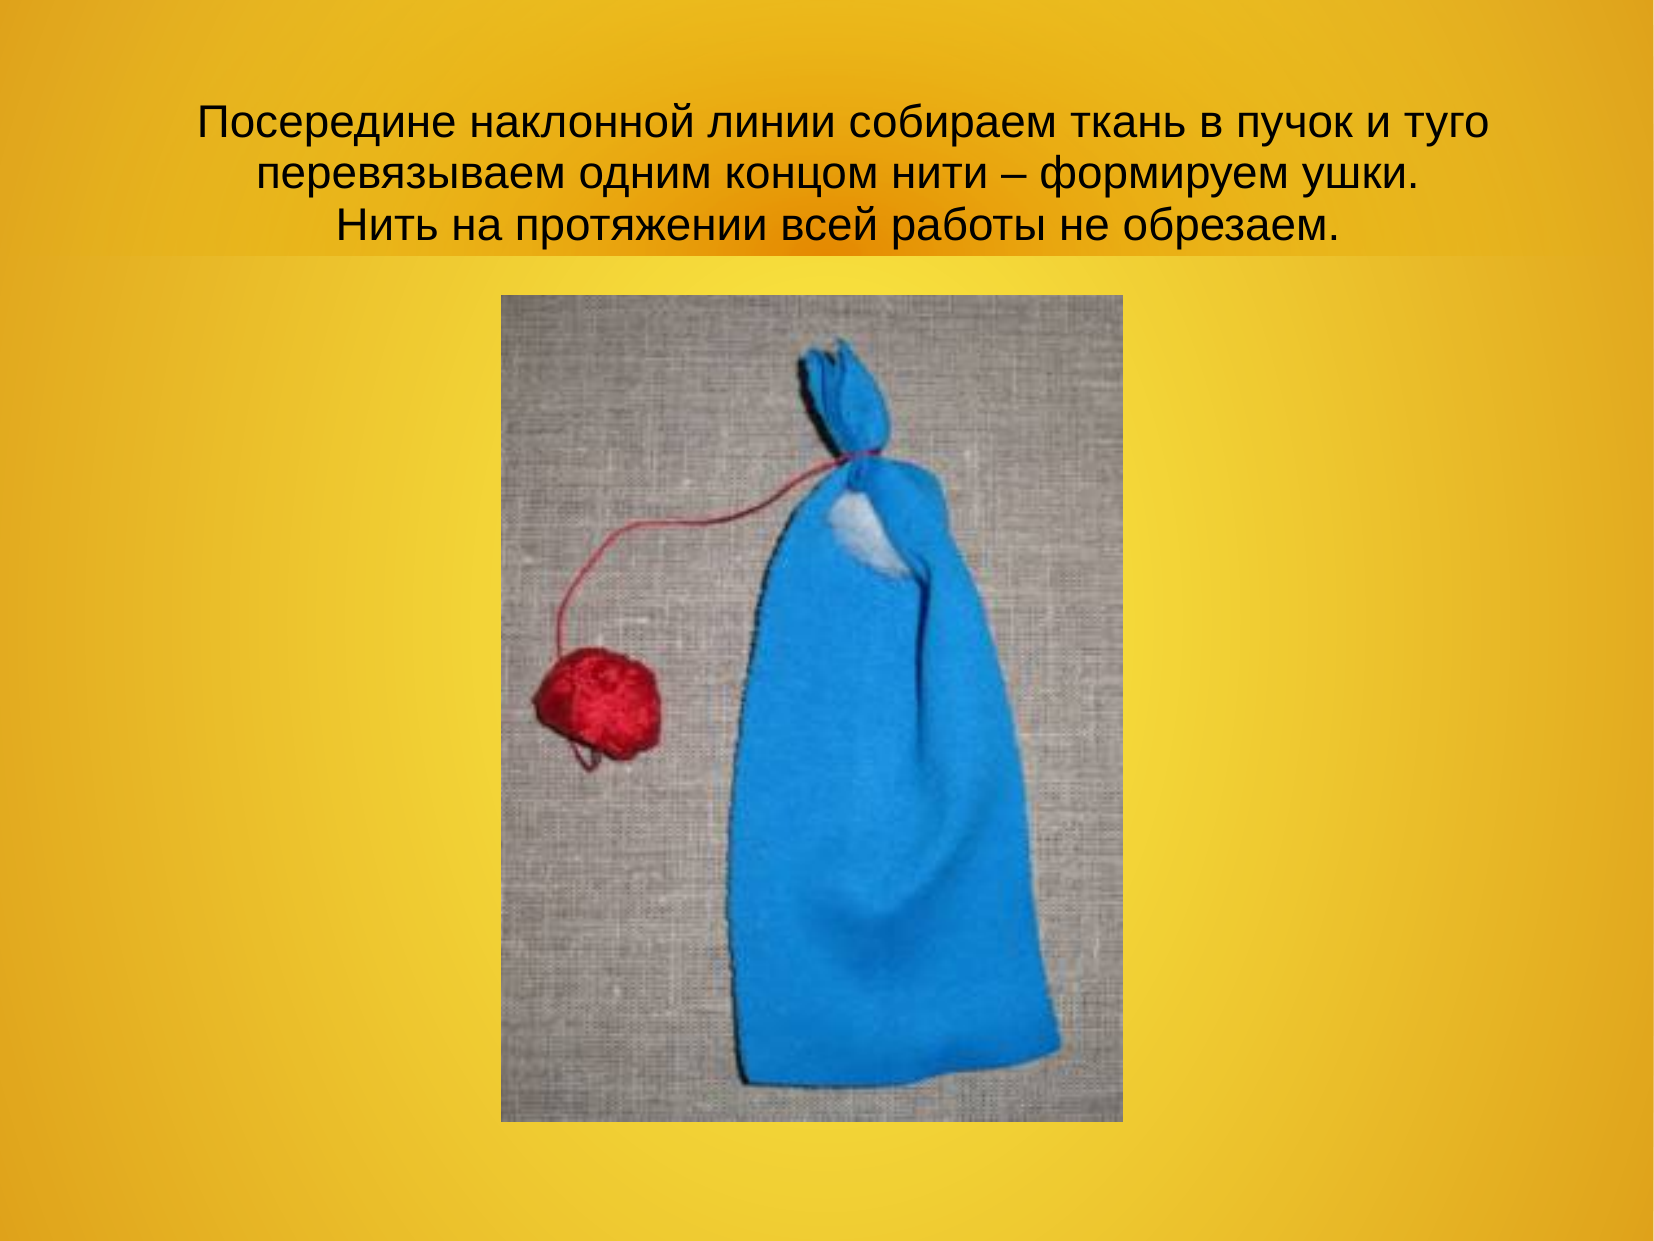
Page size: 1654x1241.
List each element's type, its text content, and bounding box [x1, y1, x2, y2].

picture [501, 295, 1123, 1123]
text_box Посередине наклонной линии собираем ткань в пучок и туго перевязываем одним концом нити – формируем ушки. Нить на протяжении всей работы не обрезаем. [23, 88, 1654, 257]
